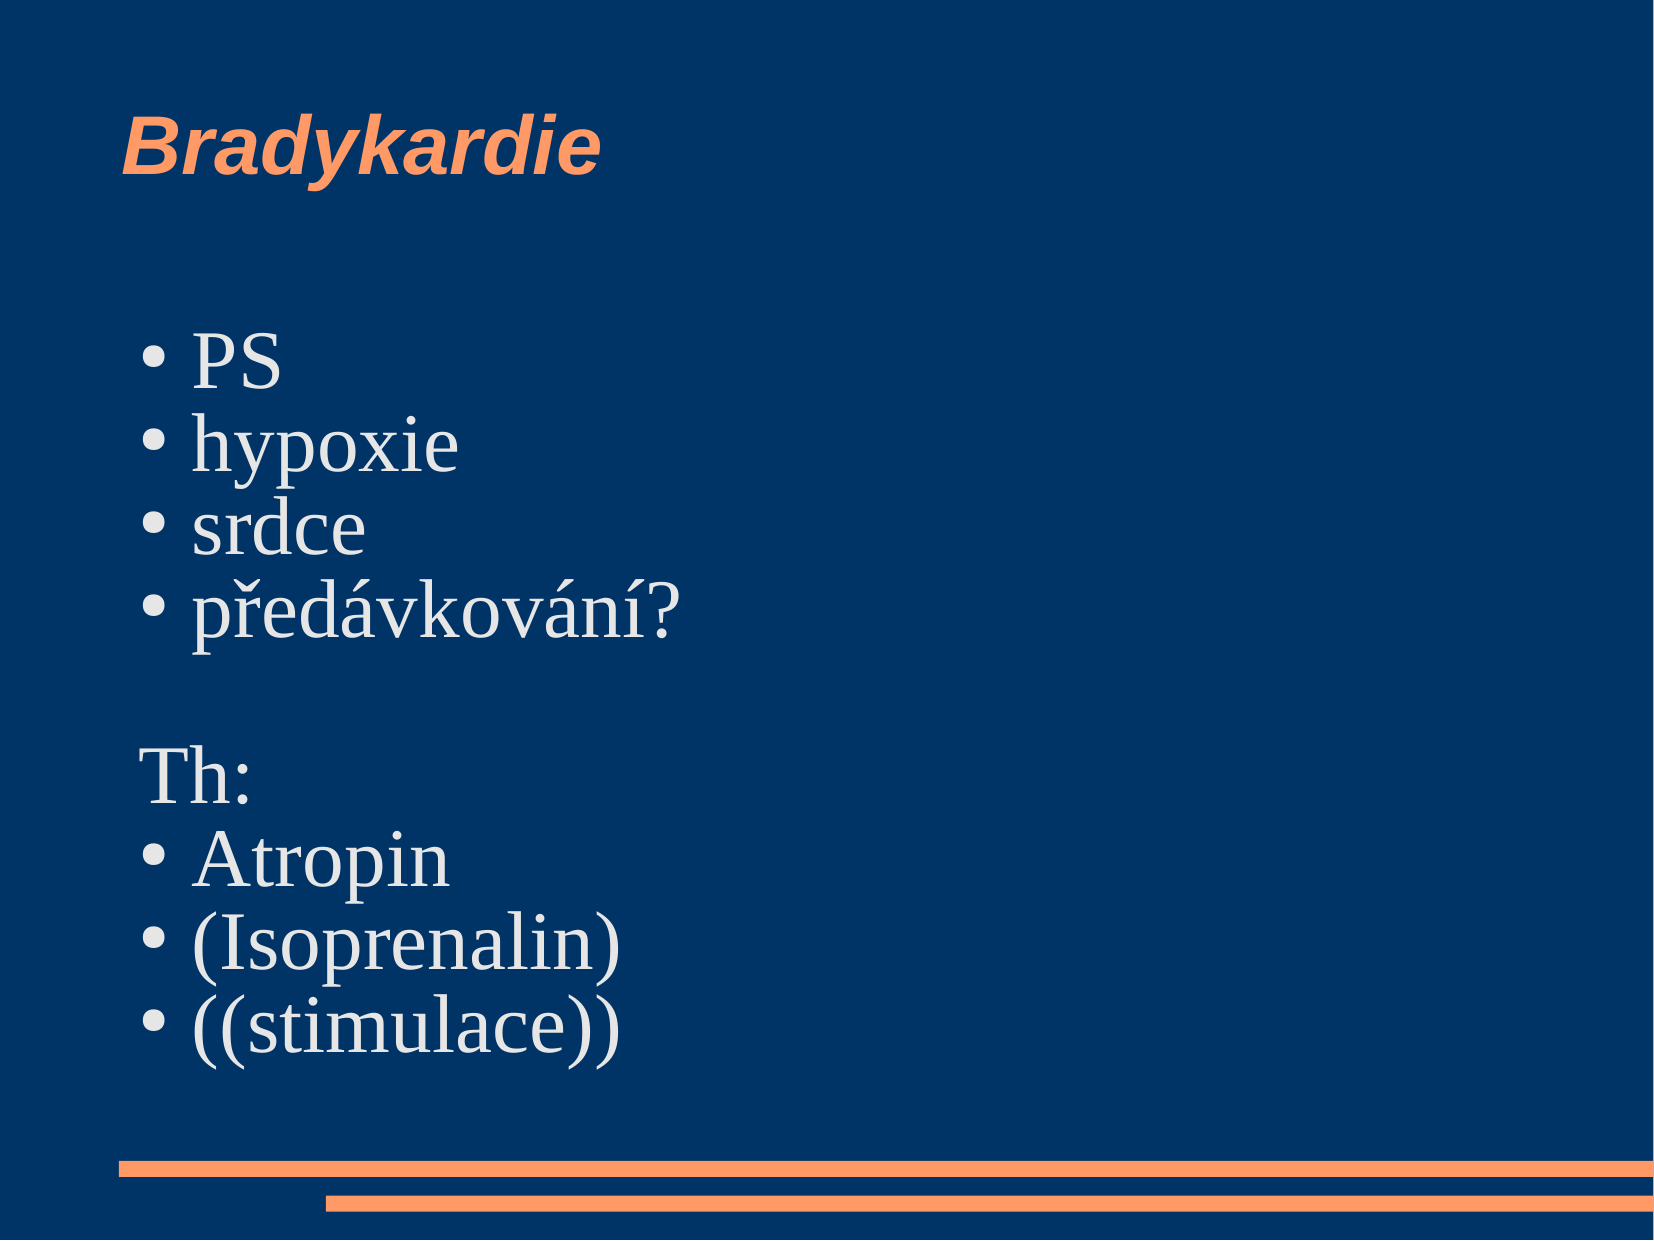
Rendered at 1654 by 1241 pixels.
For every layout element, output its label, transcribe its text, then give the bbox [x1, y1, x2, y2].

title Bradykardie [121, 46, 1534, 254]
list PS hypoxie srdce předávkování? Th: Atropin (Isoprenalin) ((stimulace)) [121, 322, 1561, 1178]
